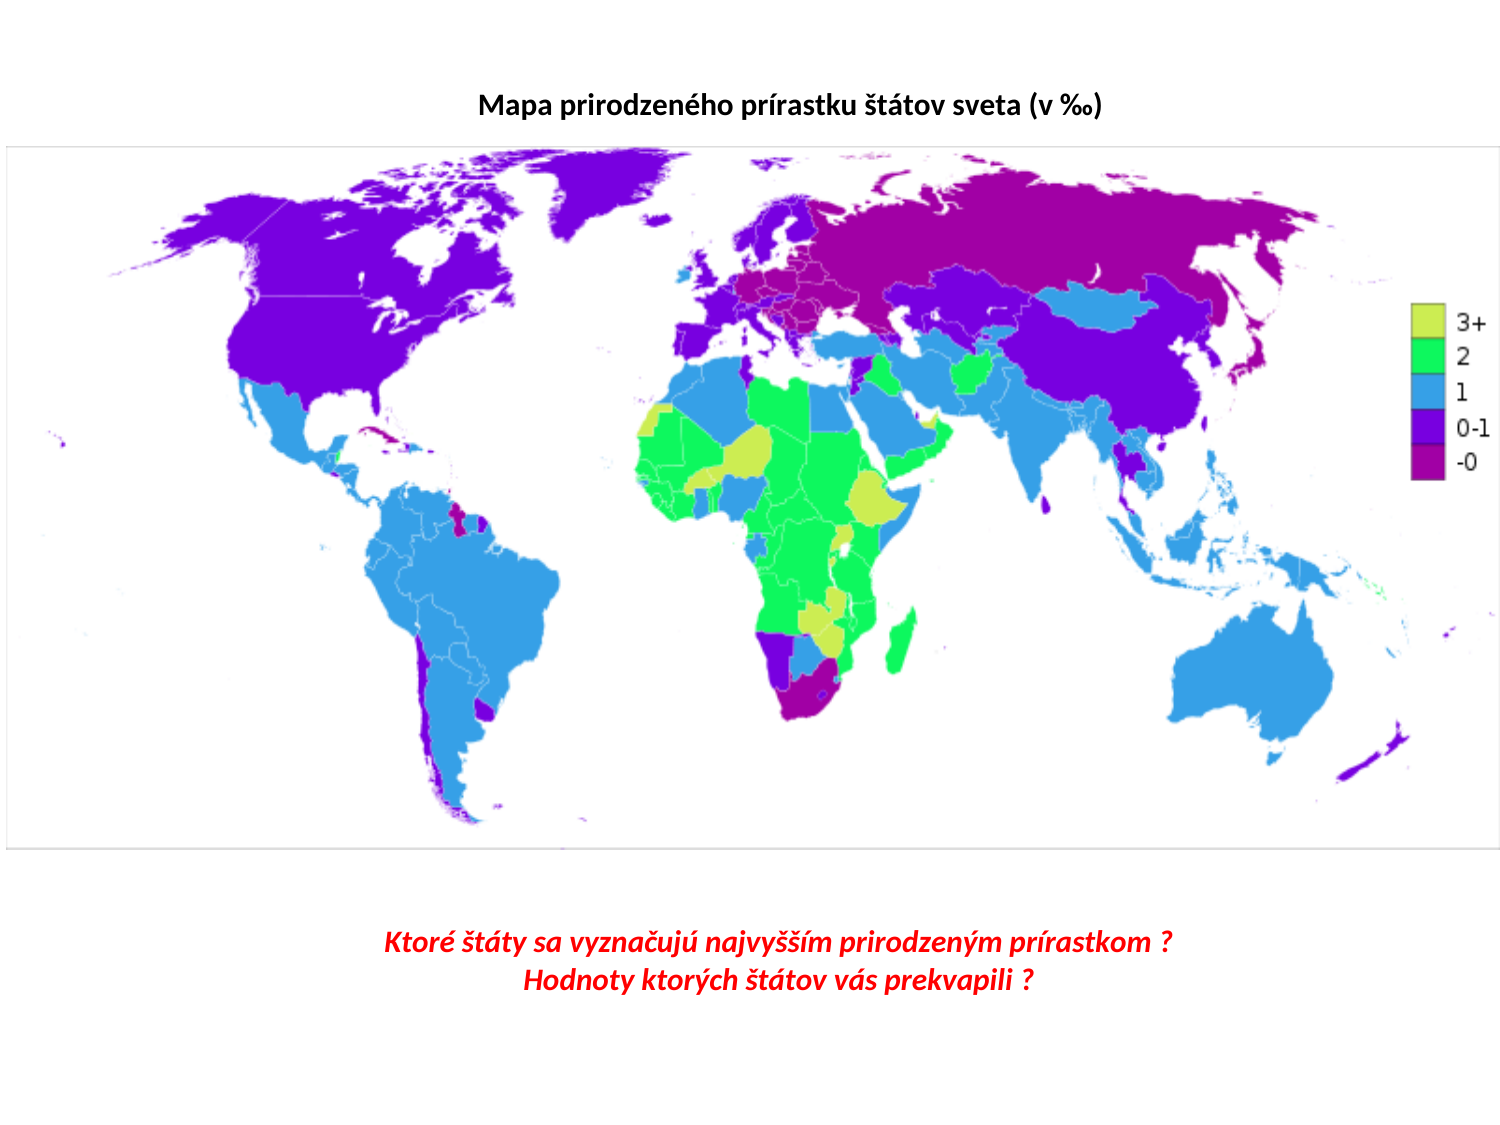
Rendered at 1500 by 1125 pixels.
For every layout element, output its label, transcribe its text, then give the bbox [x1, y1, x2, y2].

text_box Ktoré štáty sa vyznačujú najvyšším prirodzeným prírastkom ? Hodnoty ktorých štátov vás prekvapili ? [164, 913, 1395, 1005]
text_box Mapa prirodzeného prírastku štátov sveta (v ‰) [99, 76, 1483, 130]
picture [6, 146, 1500, 850]
